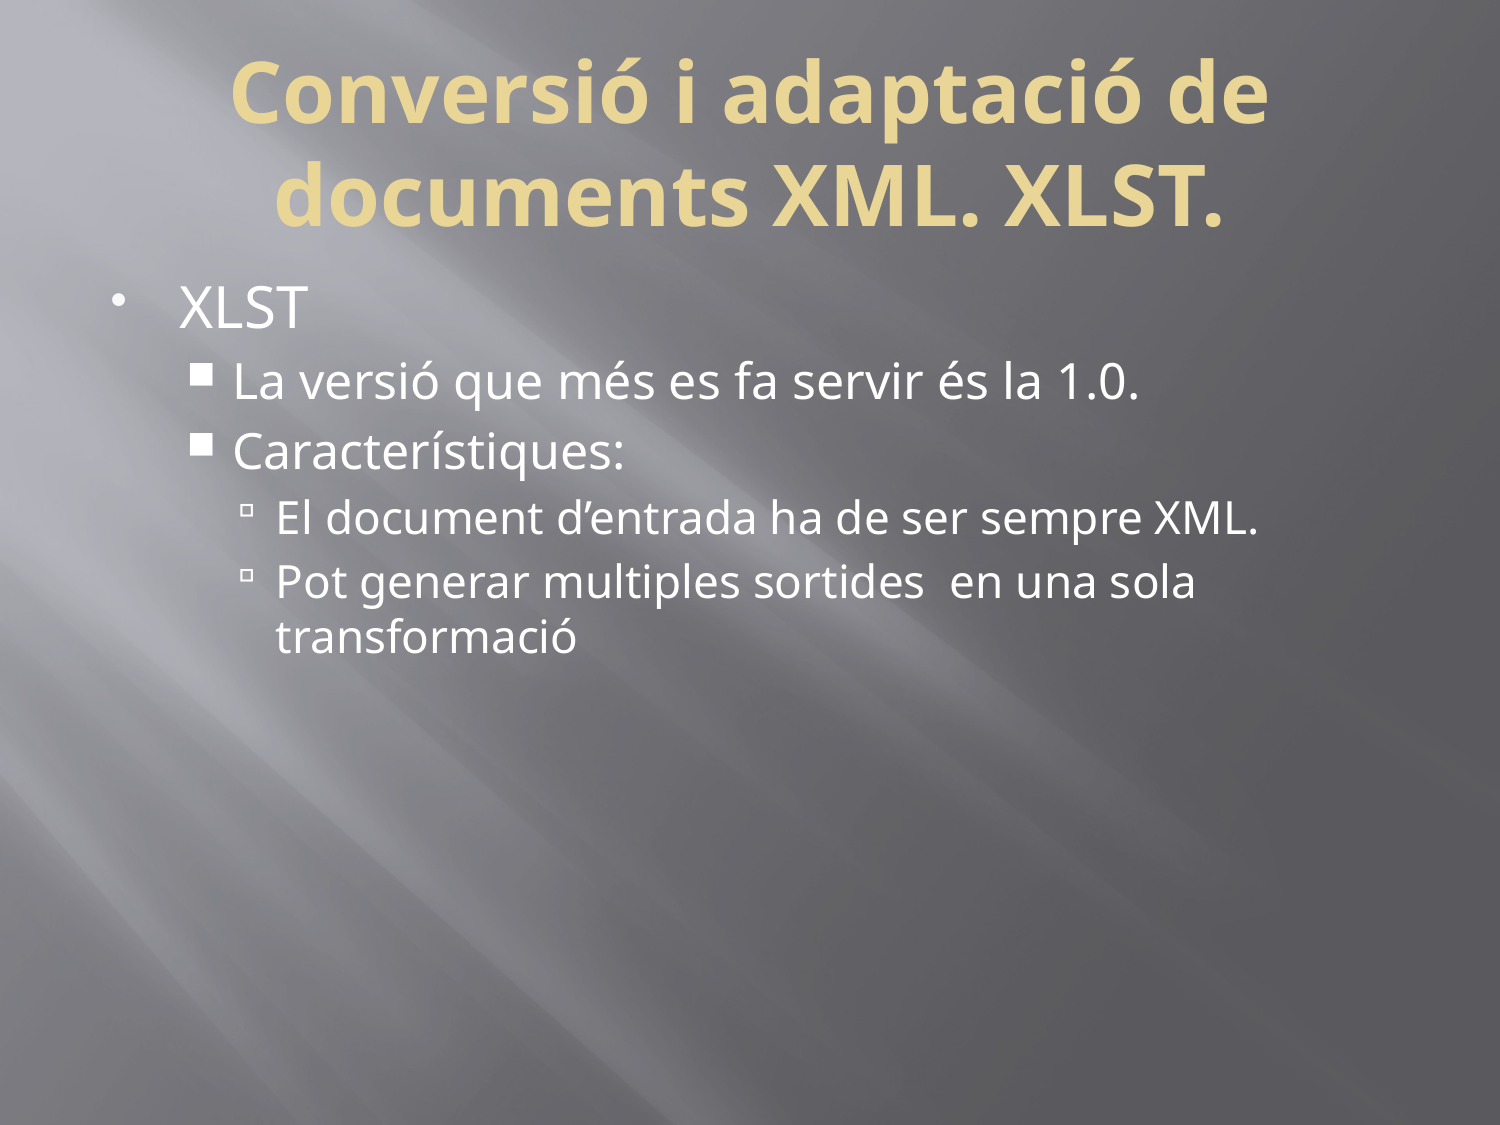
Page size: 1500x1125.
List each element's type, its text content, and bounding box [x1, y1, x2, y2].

title Conversió i adaptació de documents XML. XLST. [75, 23, 1425, 258]
picture [0, 0, 1500, 1125]
list XLST La versió que més es fa servir és la 1.0. Característiques: El document d’entrada ha de ser sempre XML. Pot generar multiples sortides en una sola transformació [75, 262, 1425, 1035]
